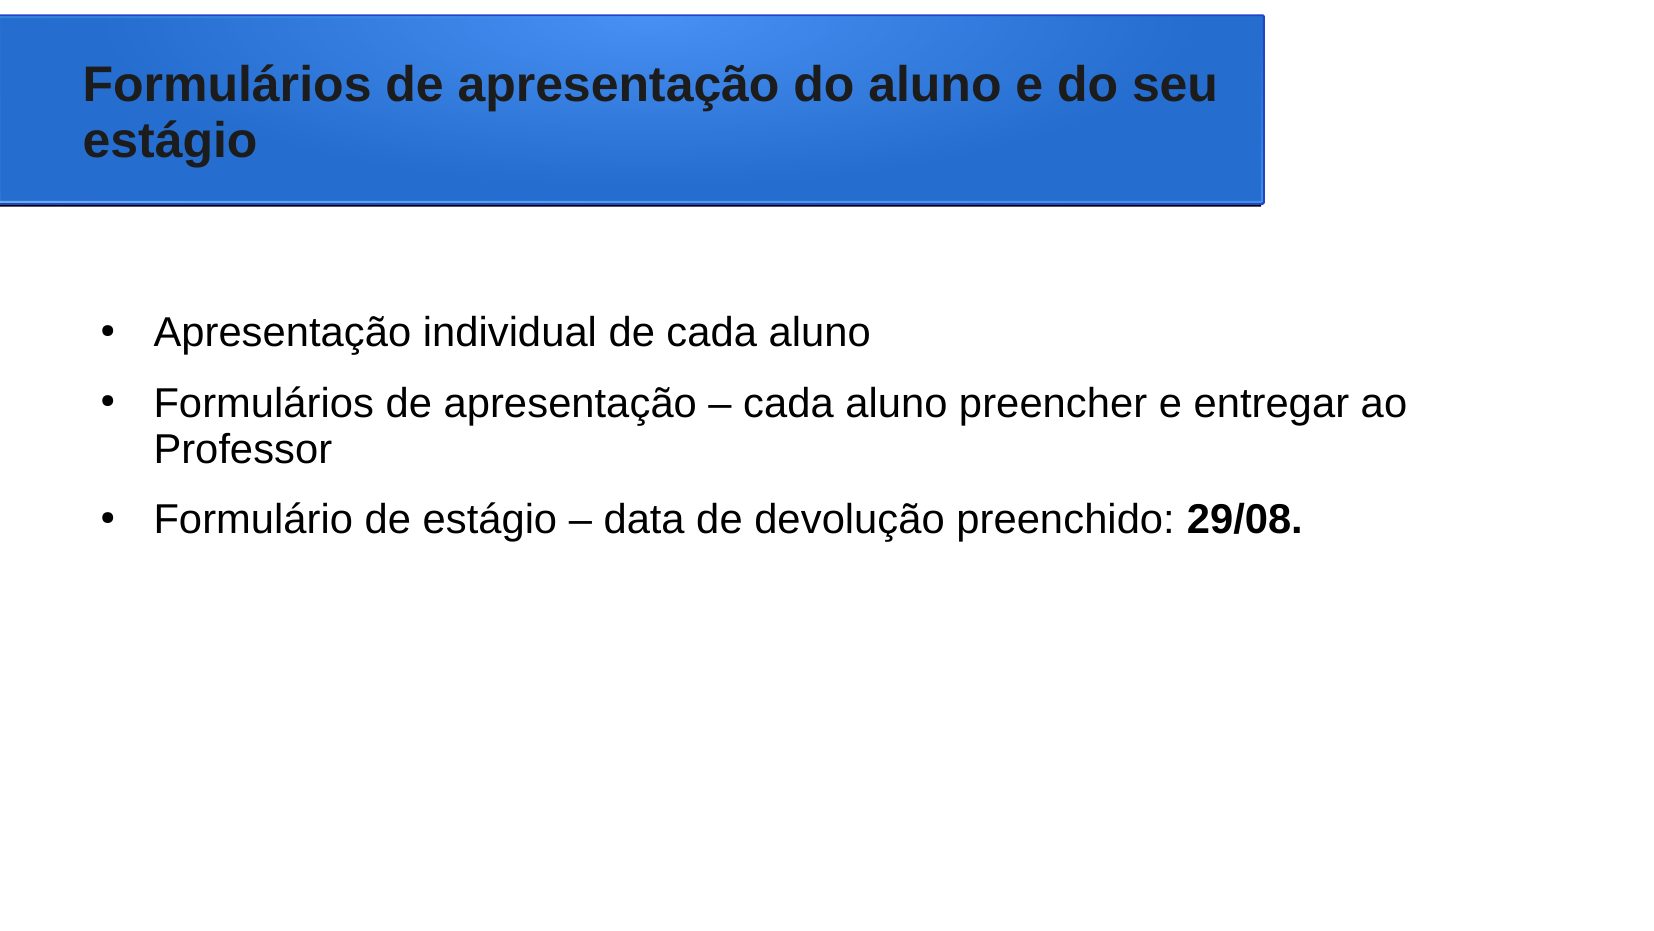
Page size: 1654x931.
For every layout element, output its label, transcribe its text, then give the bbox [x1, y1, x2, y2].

list Apresentação individual de cada aluno Formulários de apresentação – cada aluno preencher e entregar ao Professor Formulário de estágio – data de devolução preenchido: 29/08. [82, 224, 1571, 764]
title Formulários de apresentação do aluno e do seu estágio [82, 35, 1235, 189]
